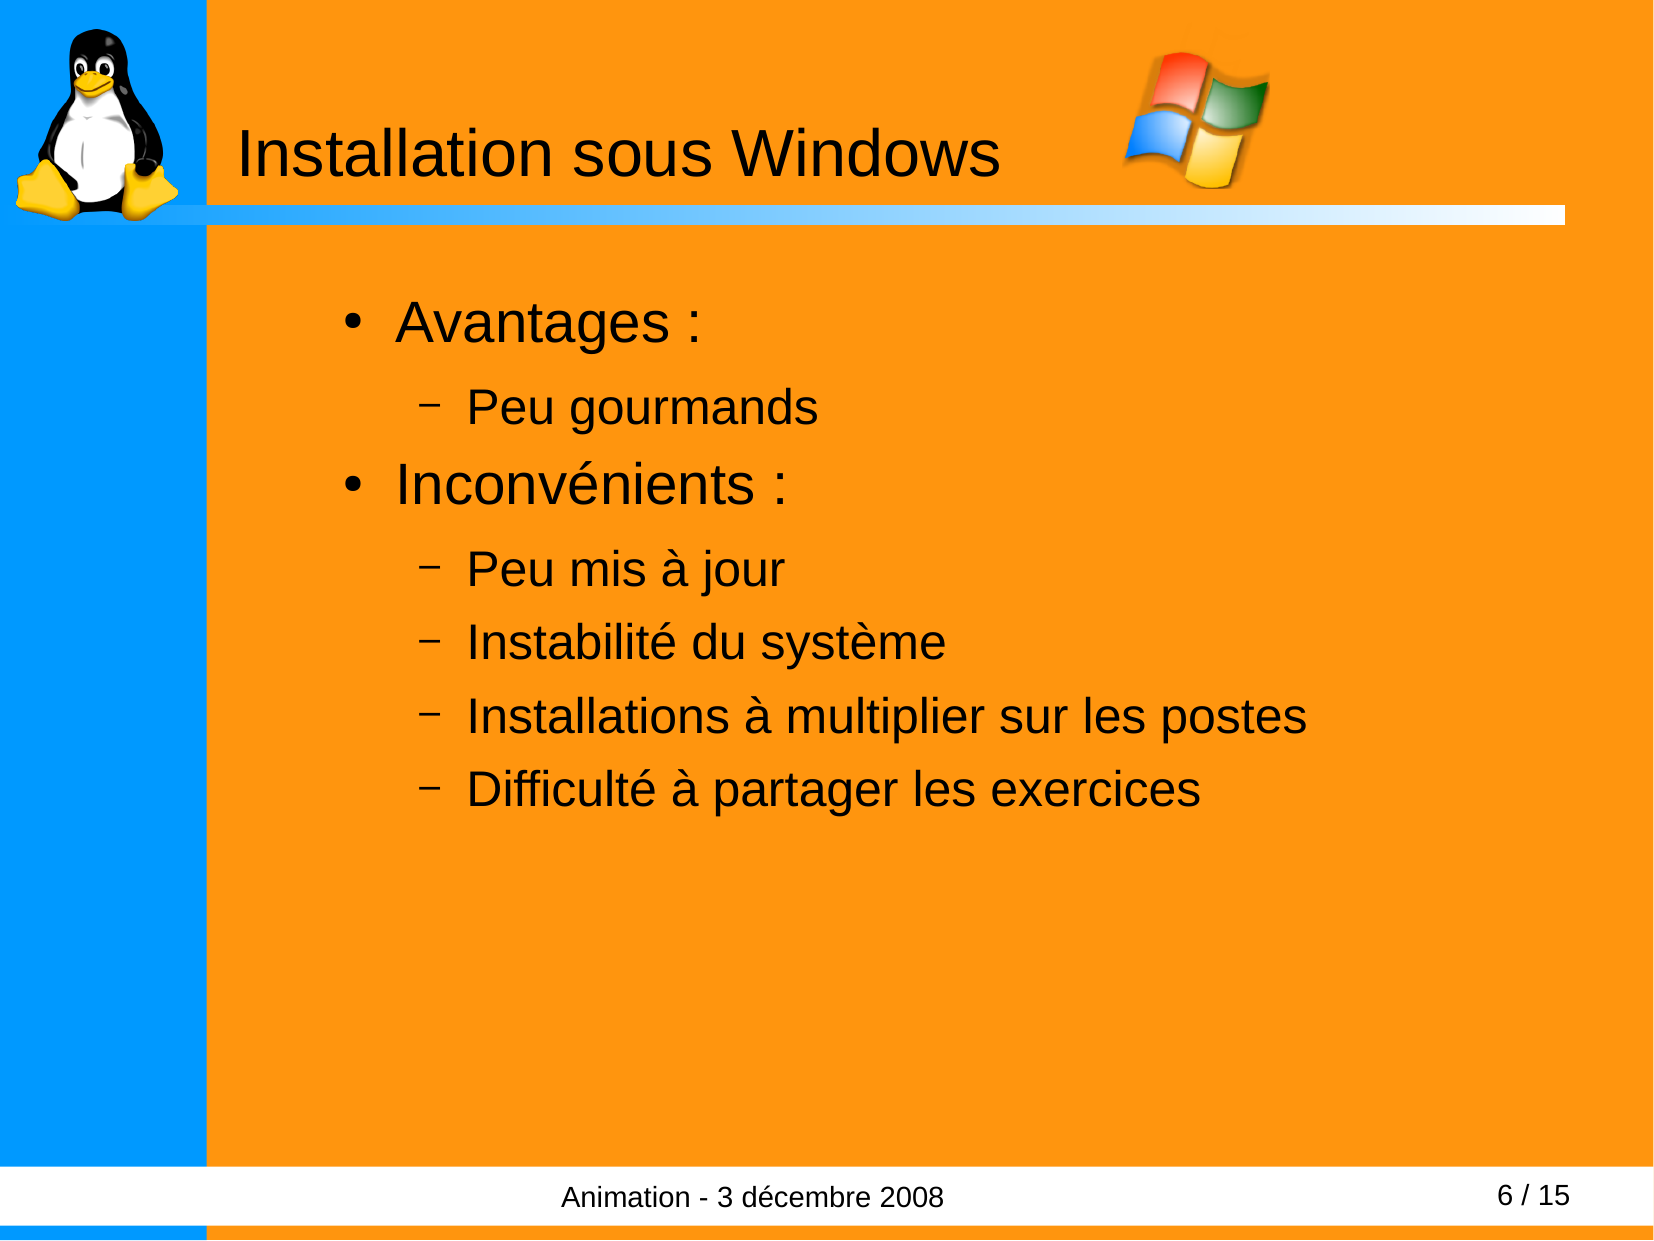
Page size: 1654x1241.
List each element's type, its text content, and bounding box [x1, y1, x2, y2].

list Avantages : Peu gourmands Inconvénients : Peu mis à jour Instabilité du système Installations à multiplier sur les postes Difficulté à partager les exercices [253, 290, 1648, 1094]
picture [16, 29, 178, 221]
title Installation sous Windows [236, 56, 1571, 250]
picture [1122, 22, 1270, 189]
